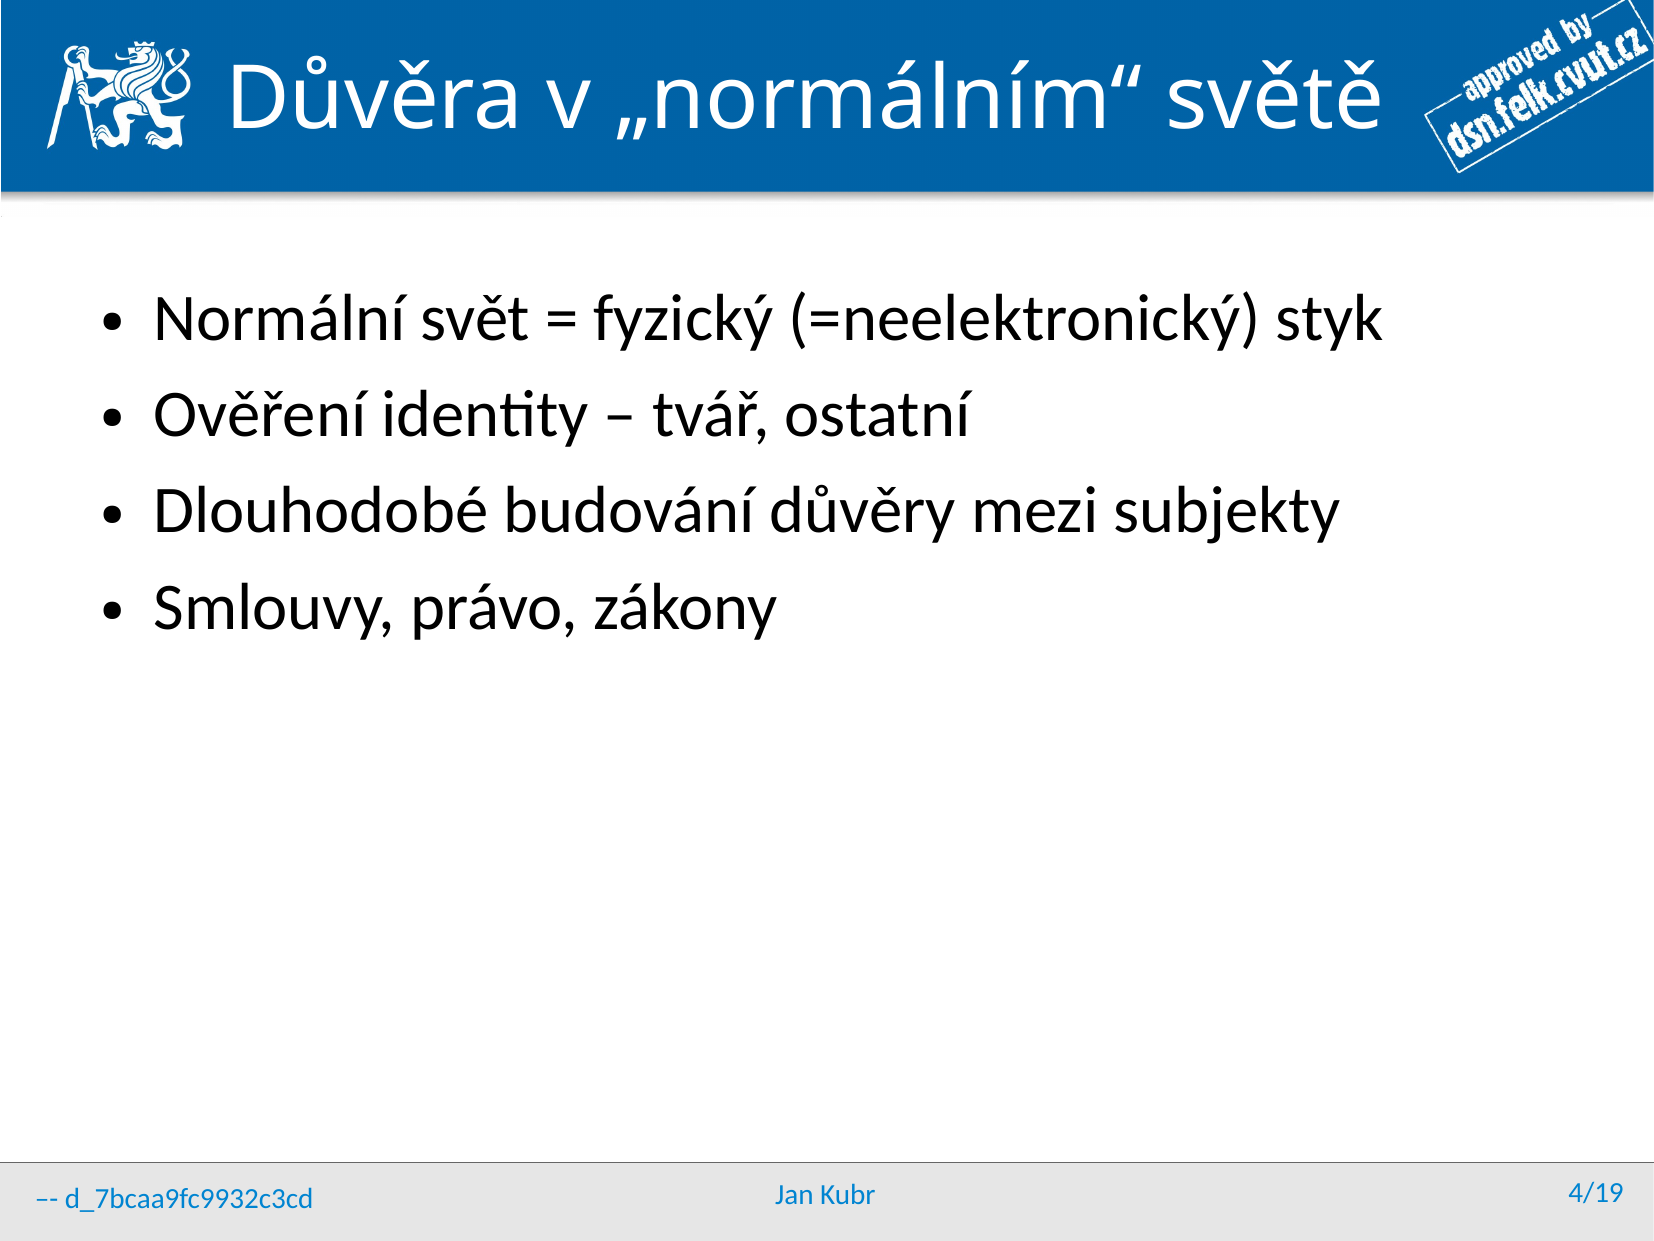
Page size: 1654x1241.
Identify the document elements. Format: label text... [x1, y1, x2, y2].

picture [1, 0, 1654, 217]
list Normální svět = fyzický (=neelektronický) styk Ověření identity – tvář, ostatní Dlouhodobé budování důvěry mezi subjekty Smlouvy, právo, zákony [82, 290, 1571, 1010]
title Důvěra v „normálním“ světě [225, 0, 1426, 197]
